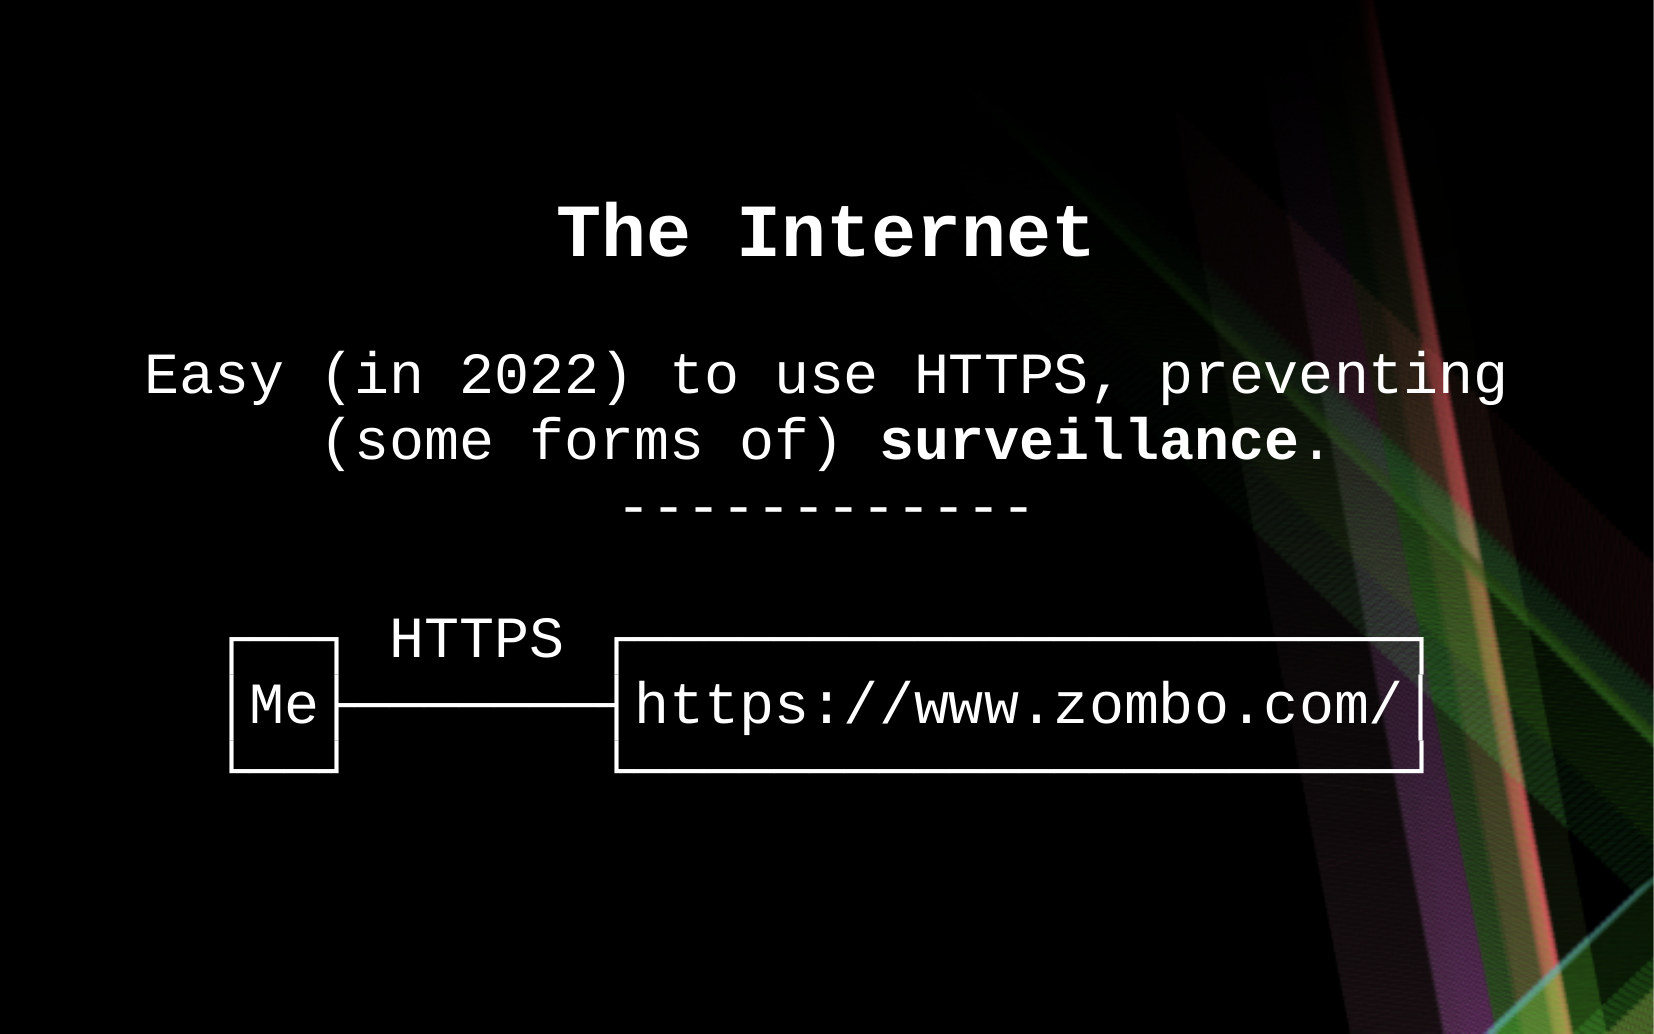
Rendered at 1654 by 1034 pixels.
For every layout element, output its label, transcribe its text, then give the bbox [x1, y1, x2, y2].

picture [0, 0, 1654, 1034]
subtitle The Internet Easy (in 2022) to use HTTPS, preventing (some forms of) surveillance. ------------ ┌──┐ HTTPS ┌──────────────────────┐ │Me├───────┤https://www.zombo.com/│ └──┘ └──────────────────────┘ [82, 100, 1571, 901]
